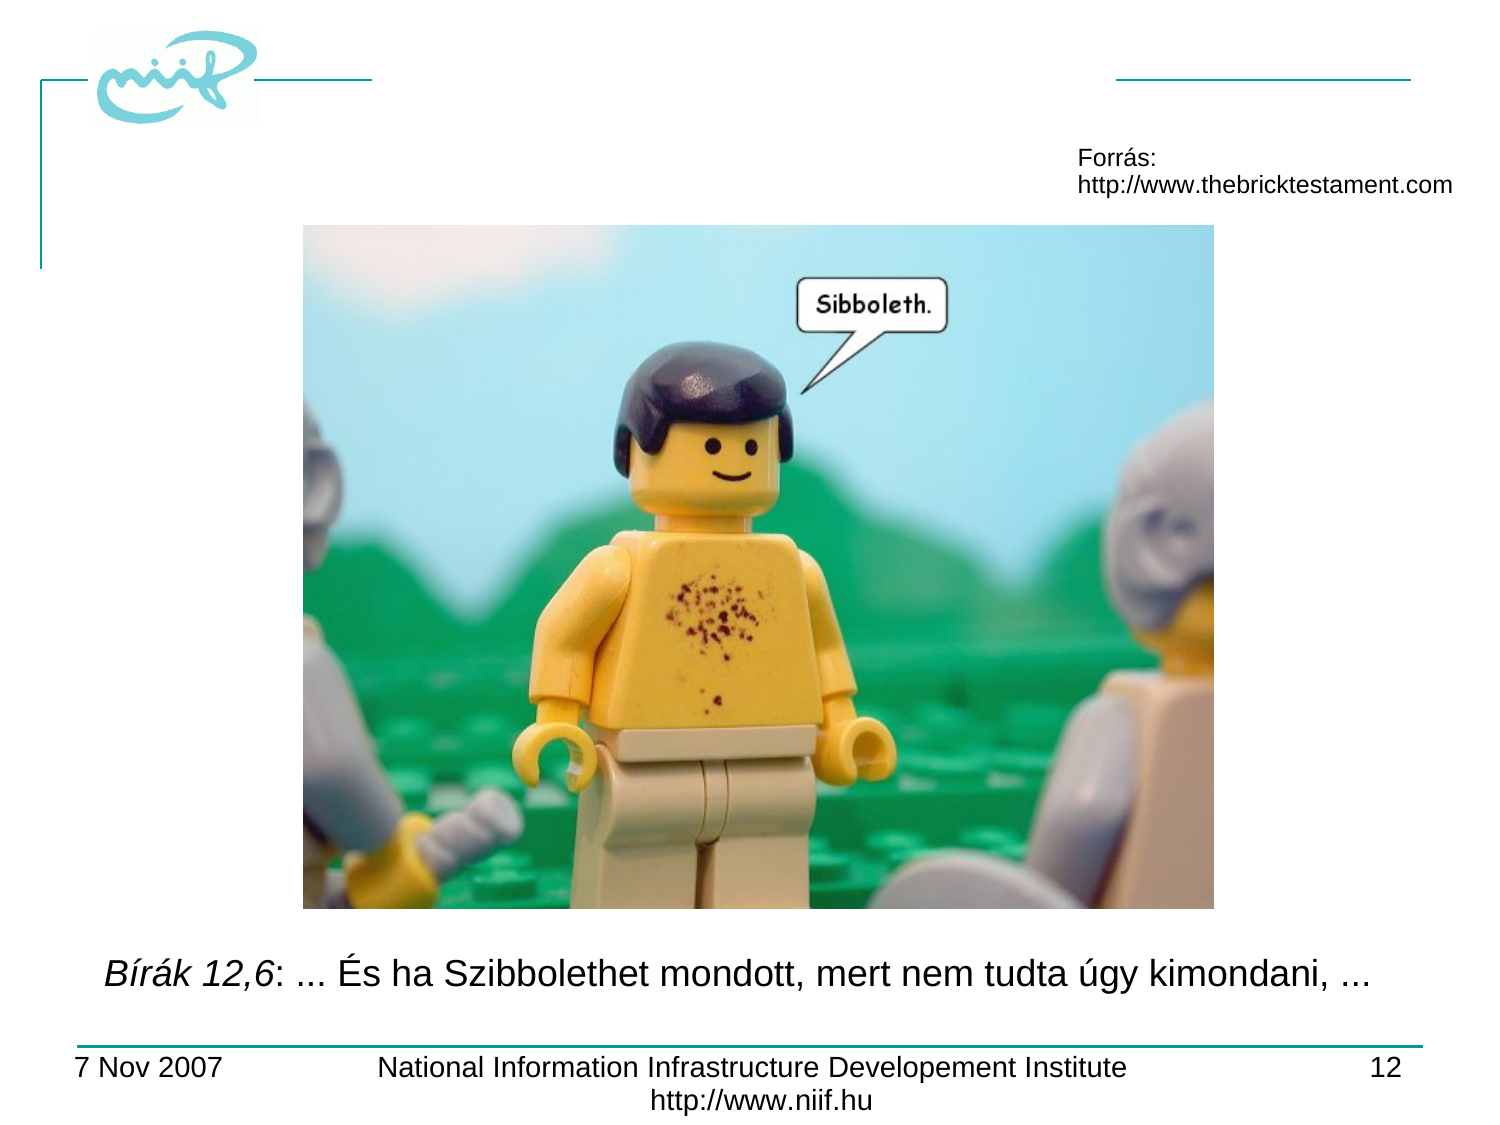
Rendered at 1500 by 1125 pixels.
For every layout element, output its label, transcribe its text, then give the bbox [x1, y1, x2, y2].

text_box Forrás: http://www.thebricktestament.com [1062, 135, 1477, 207]
text_box Bírák 12,6: ... És ha Szibbolethet mondott, mert nem tudta úgy kimondani, ... [88, 945, 1388, 1002]
picture [94, 29, 259, 125]
picture [303, 225, 1214, 909]
